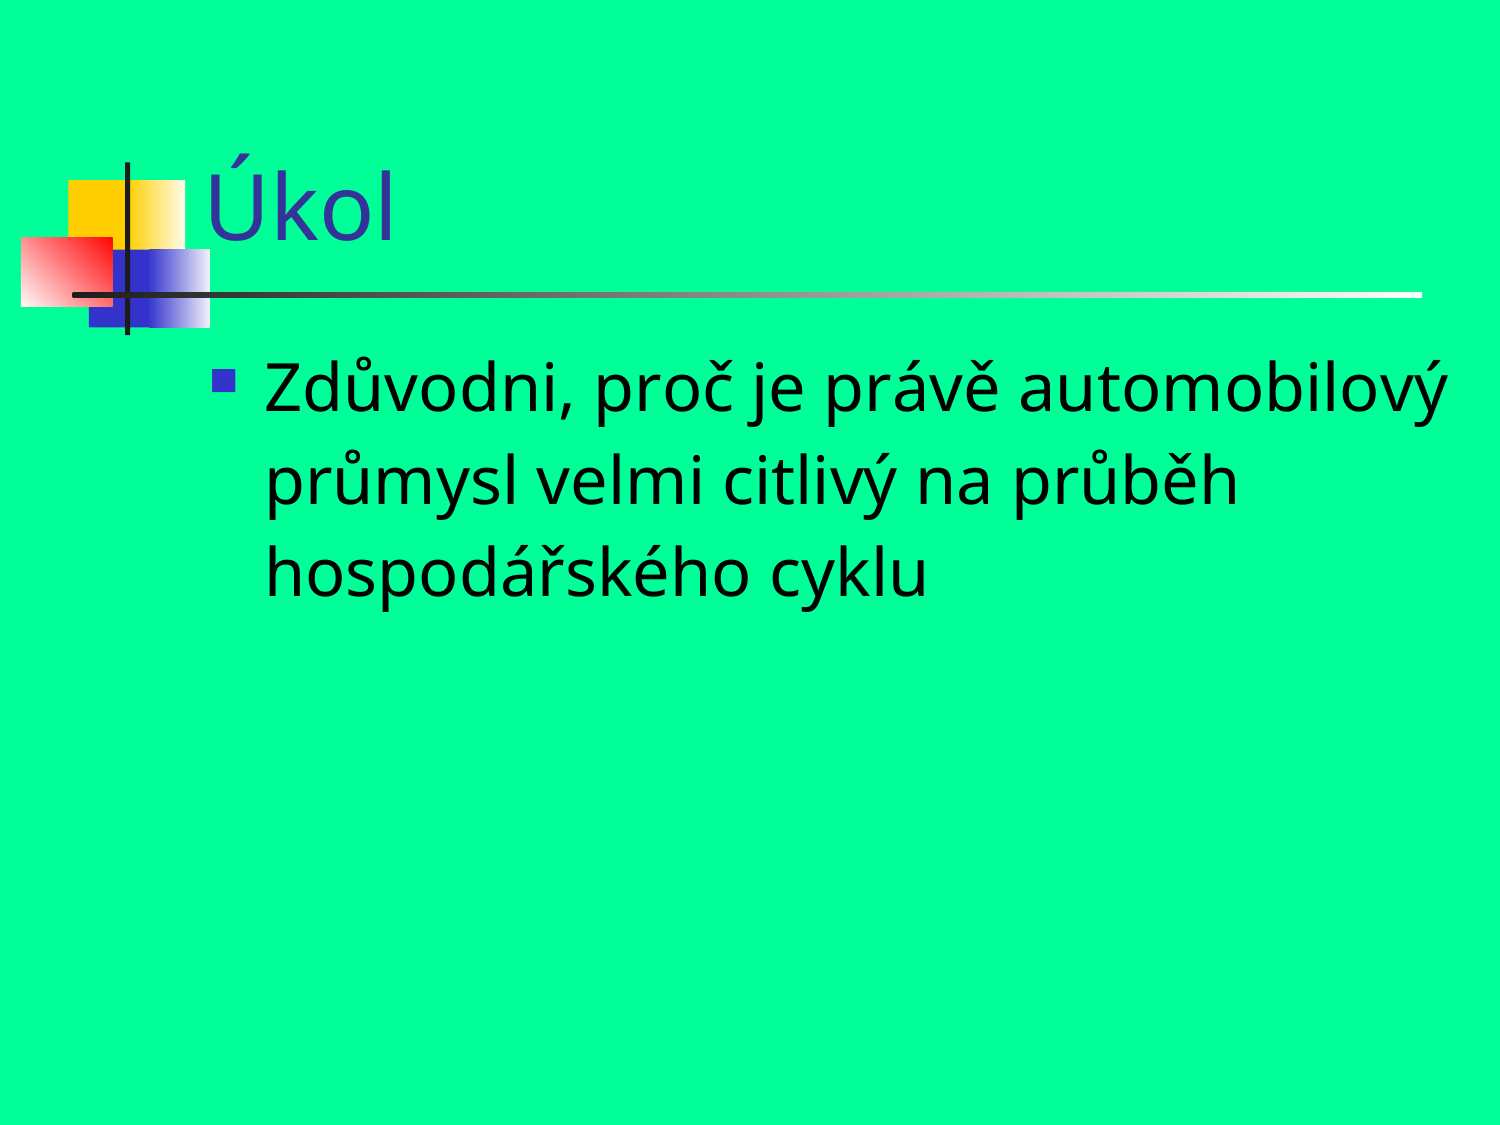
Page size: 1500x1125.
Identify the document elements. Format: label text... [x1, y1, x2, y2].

title Úkol [188, 35, 1467, 276]
list Zdůvodni, proč je právě automobilový průmysl velmi citlivý na průběh hospodářského cyklu [193, 331, 1469, 1032]
